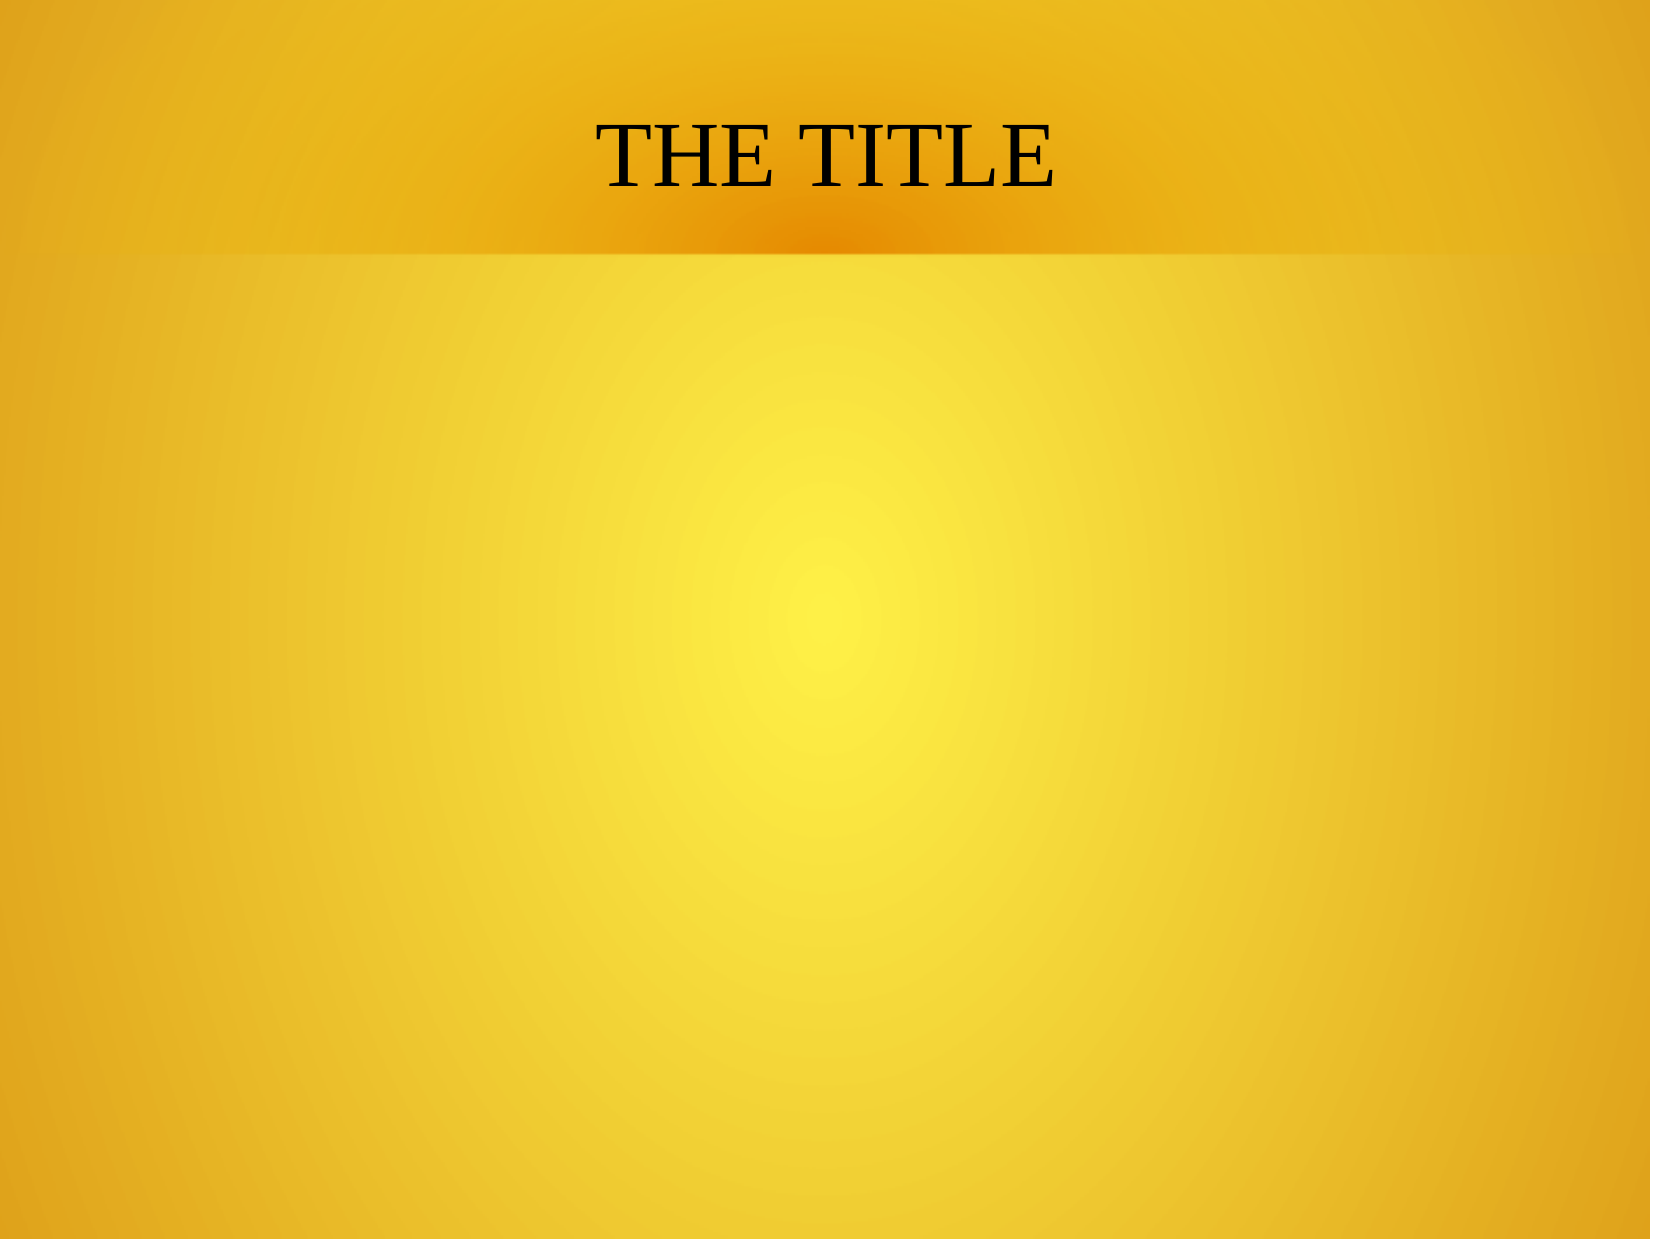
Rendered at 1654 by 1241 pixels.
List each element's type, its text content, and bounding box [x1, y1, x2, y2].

picture [0, 0, 1650, 1239]
text_box THE TITLE [82, 40, 1571, 259]
